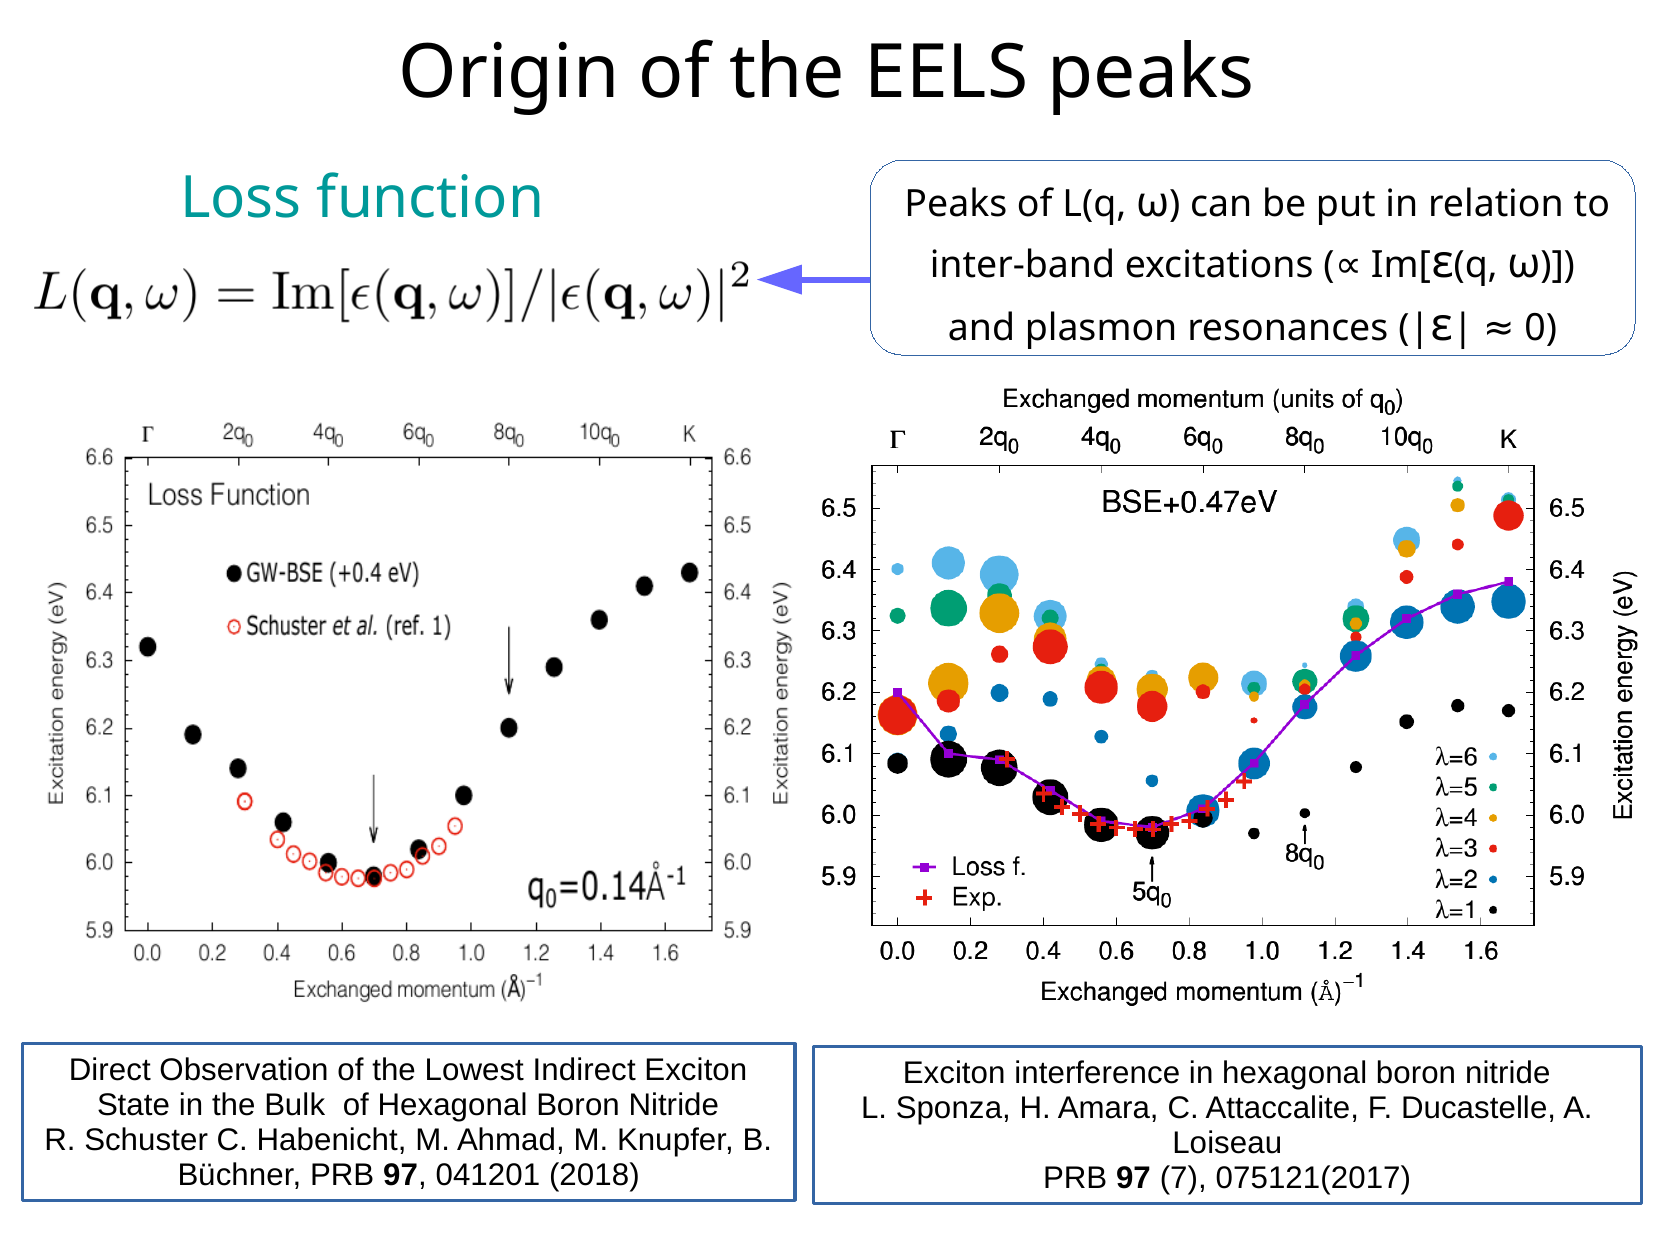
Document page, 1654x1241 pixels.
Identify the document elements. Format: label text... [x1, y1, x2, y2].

text_box Direct Observation of the Lowest Indirect Exciton State in the Bulk of Hexagonal Boron Nitride R. Schuster C. Habenicht, M. Ahmad, M. Knupfer, B. Büchner, PRB 97, 041201 (2018) [22, 1043, 796, 1201]
text_box Loss function [114, 148, 610, 241]
text_box Exciton interference in hexagonal boron nitride L. Sponza, H. Amara, C. Attaccalite, F. Ducastelle, A. Loiseau PRB 97 (7), 075121(2017) [813, 1046, 1642, 1204]
picture [5, 225, 763, 361]
picture [44, 374, 1654, 1021]
text_box Peaks of L(q, ω) can be put in relation to inter-band excitations (∝ Im[ε(q, ω)]) and plasmon resonances (|ε| ≈ 0) [885, 159, 1621, 367]
title Origin of the EELS peaks [82, 0, 1571, 142]
